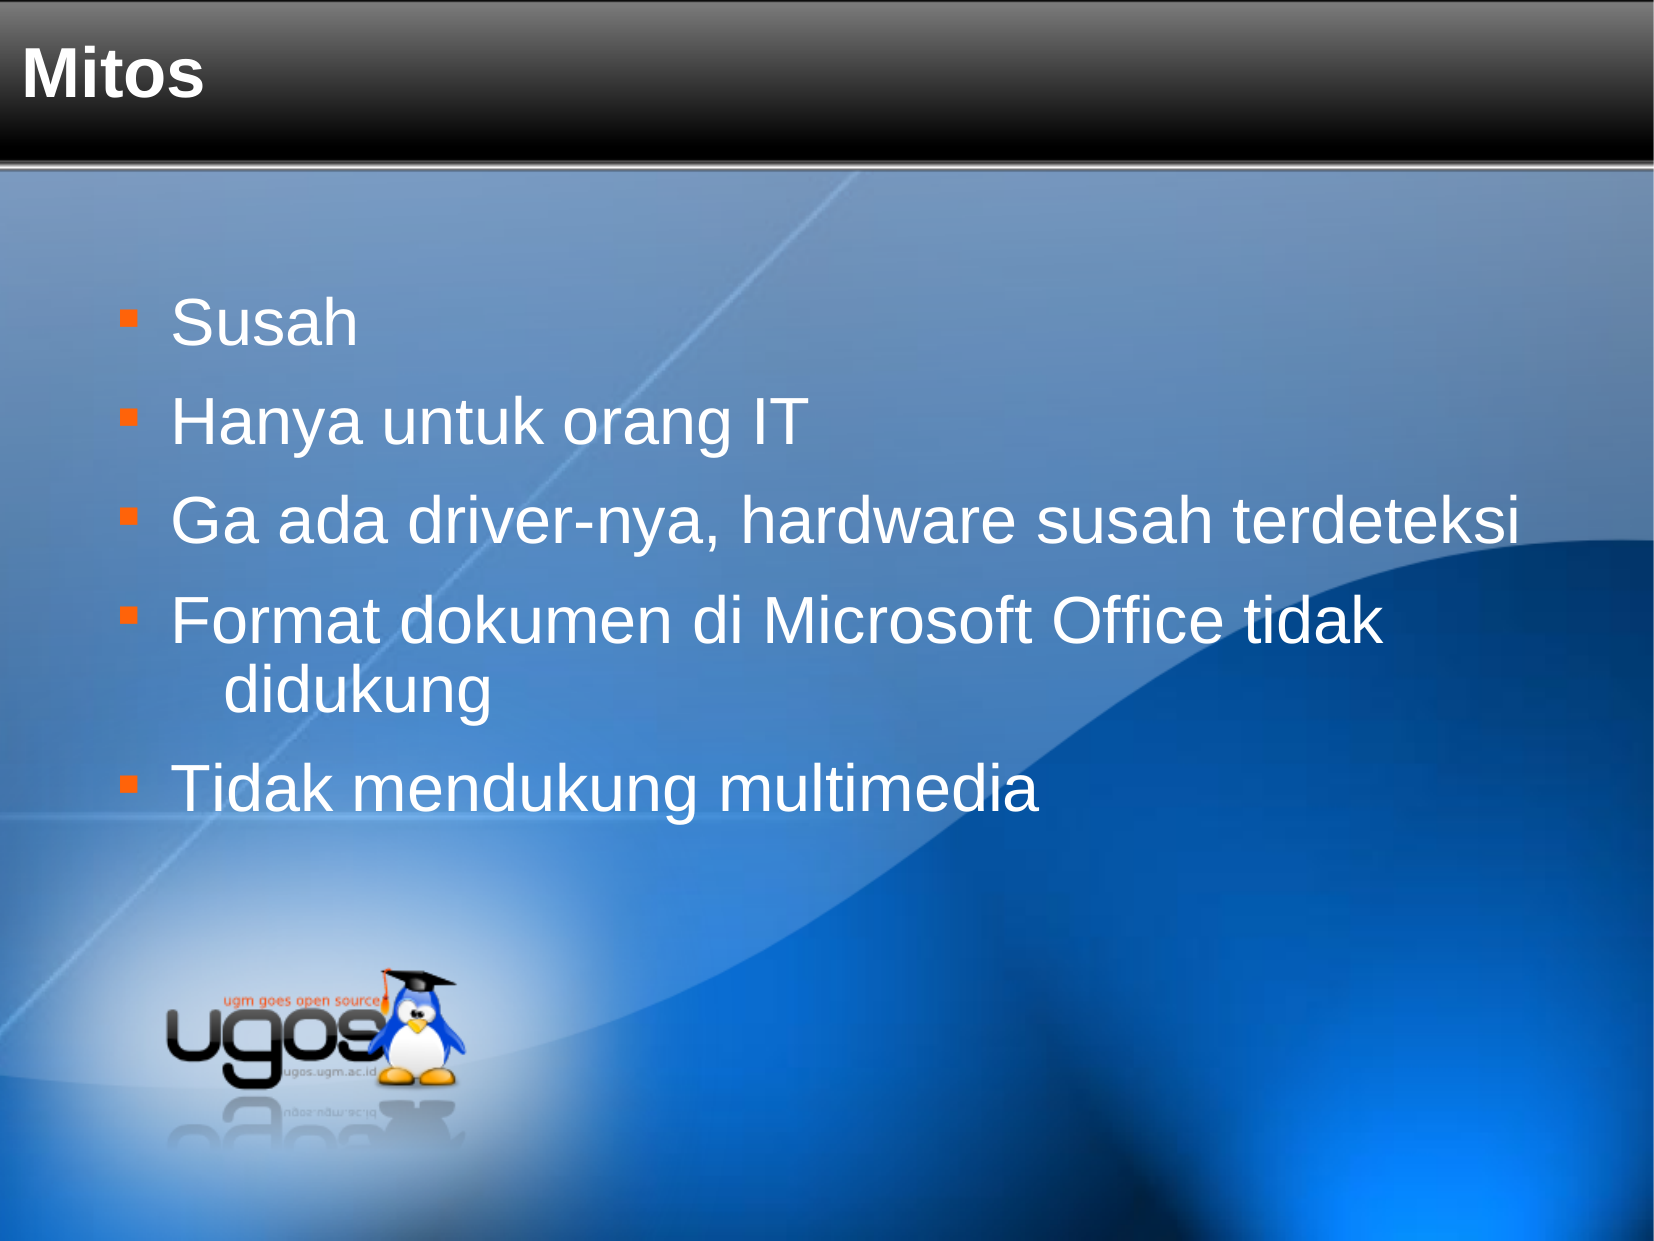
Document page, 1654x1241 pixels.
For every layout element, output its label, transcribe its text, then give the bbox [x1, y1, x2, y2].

title Mitos [21, 0, 1653, 151]
list Susah Hanya untuk orang IT Ga ada driver-nya, hardware susah terdeteksi Format dokumen di Microsoft Office tidak didukung Tidak mendukung multimedia [82, 290, 1571, 1109]
picture [0, 0, 1654, 1241]
